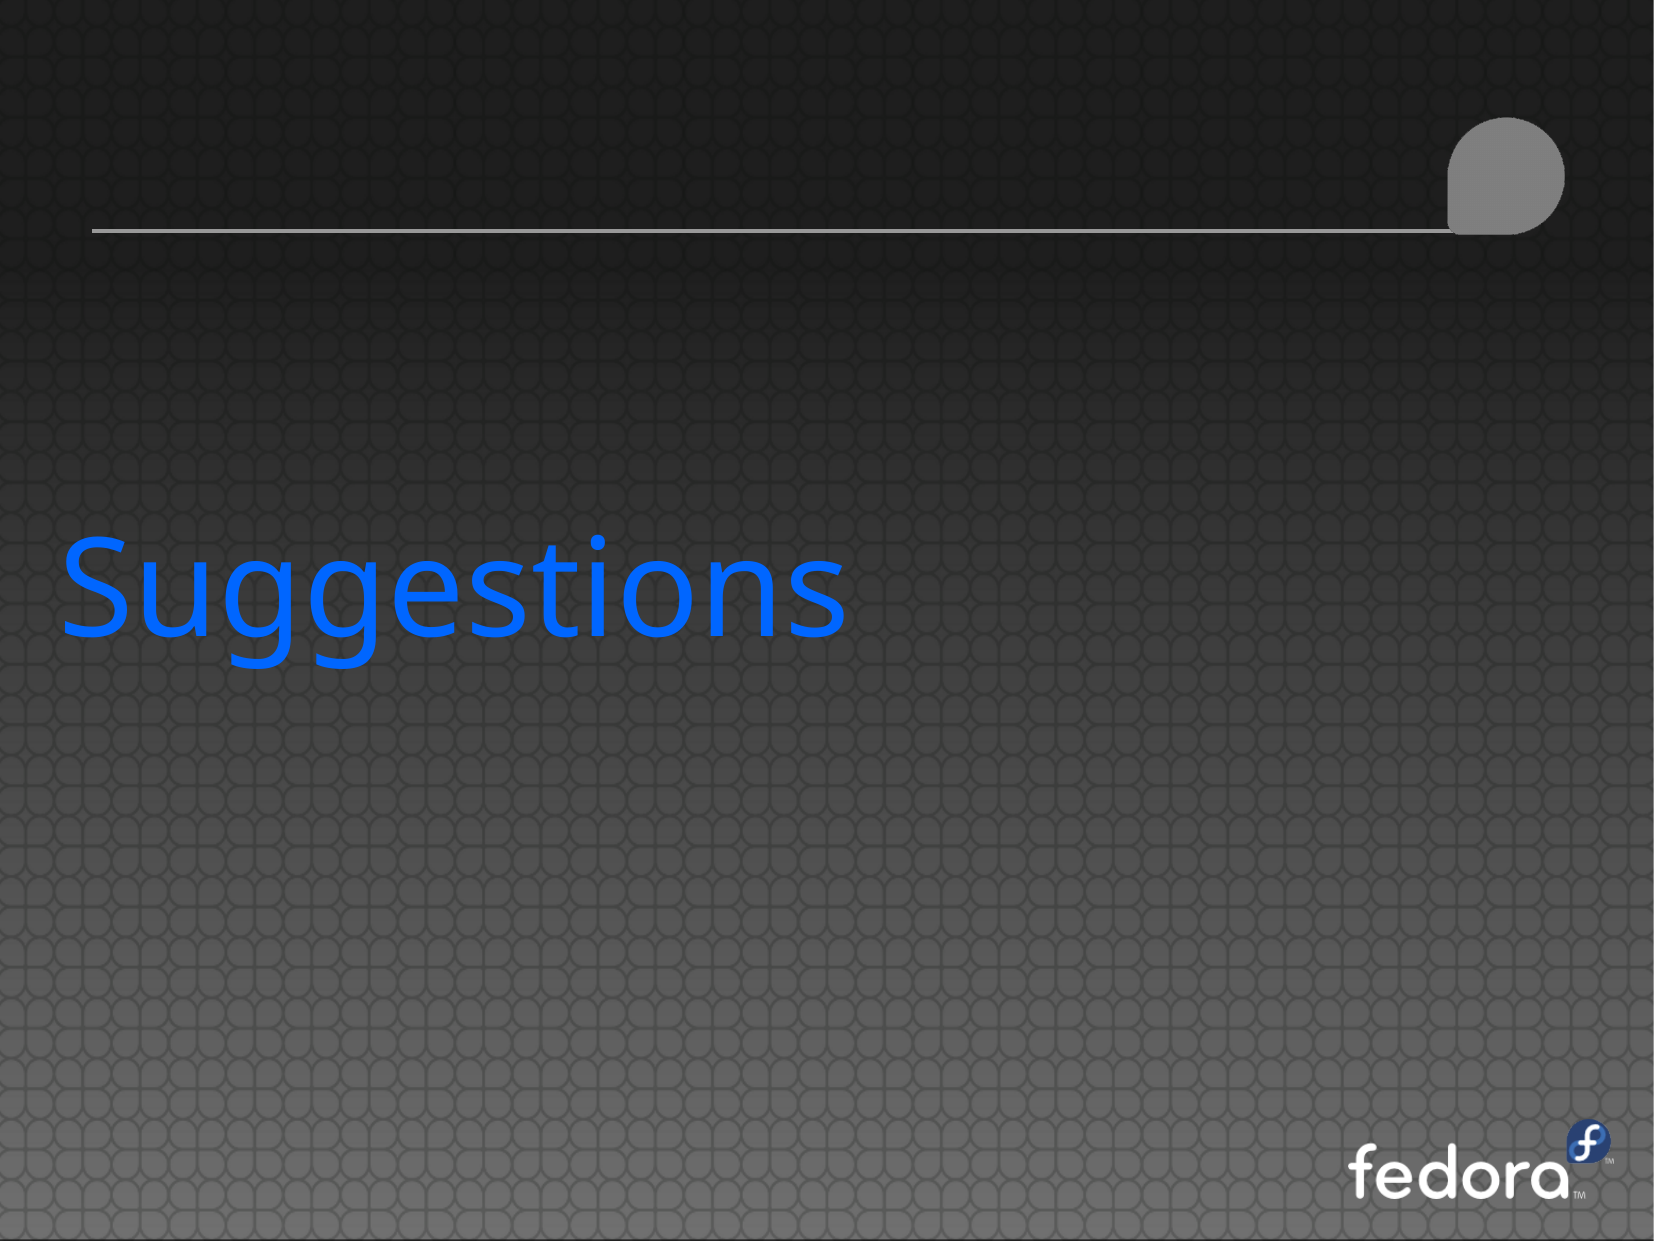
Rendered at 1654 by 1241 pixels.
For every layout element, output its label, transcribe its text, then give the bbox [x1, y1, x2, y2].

title Suggestions [58, 481, 1547, 686]
picture [0, 0, 1654, 1241]
